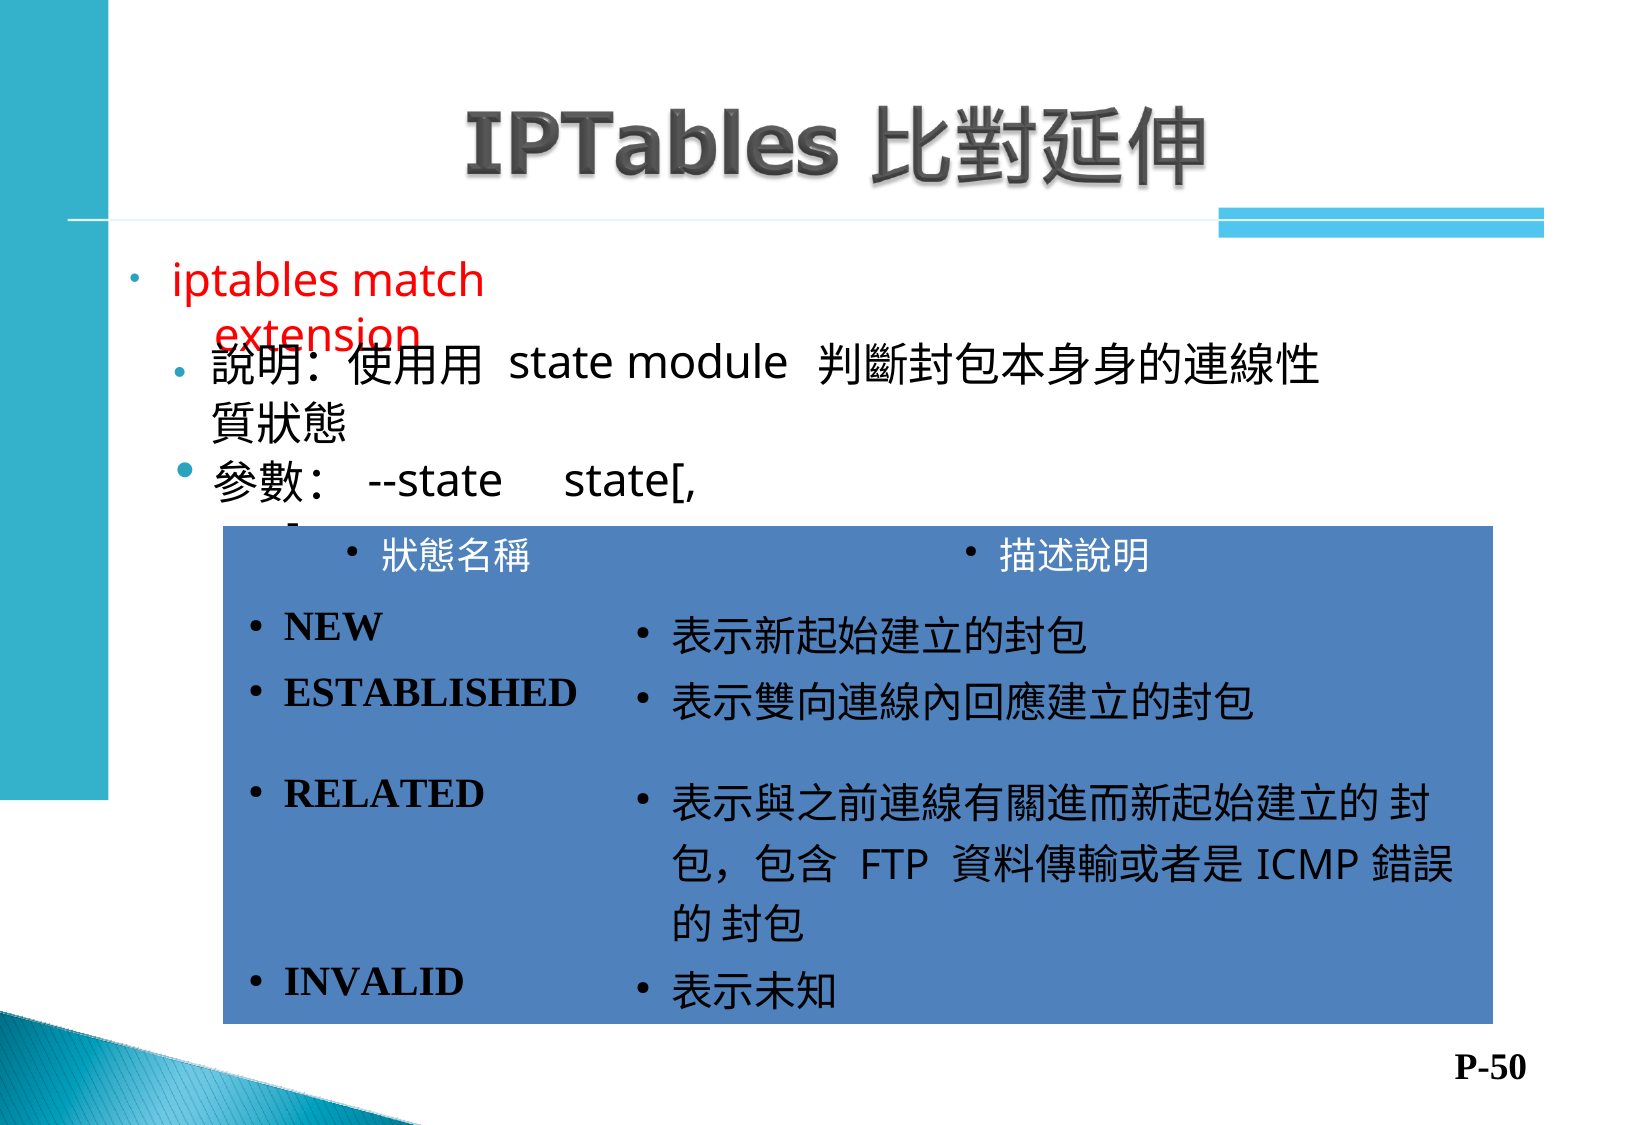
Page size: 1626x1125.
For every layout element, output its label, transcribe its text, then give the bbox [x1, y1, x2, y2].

table_cell NEW [223, 603, 620, 669]
table_header 描述說明 [620, 526, 1493, 603]
text_box P-47 [1452, 1042, 1532, 1090]
text_box 說明：使⽤用 state module 判斷封包本⾝身的連線性質狀態 [208, 341, 1330, 396]
table_cell 表示未知 [620, 958, 1493, 1024]
text_box iptables match extension [125, 250, 674, 307]
text_box • [171, 347, 189, 394]
text_box [453, 81, 1218, 203]
table_cell 表示雙向連線內回應建立的封包 [620, 669, 1493, 770]
text_box 參數：--state state[,…] [171, 427, 712, 486]
table_cell ESTABLISHED [223, 669, 620, 770]
table_header 狀態名稱 [223, 526, 620, 603]
table_cell 表示與之前連線有關進而新起始建立的 封包，包含 FTP 資料傳輸或者是ICMP錯誤的 封包 [620, 770, 1493, 958]
table_cell 表示新起始建立的封包 [620, 603, 1493, 669]
table_cell RELATED [223, 770, 620, 958]
table_cell INVALID [223, 958, 620, 1024]
